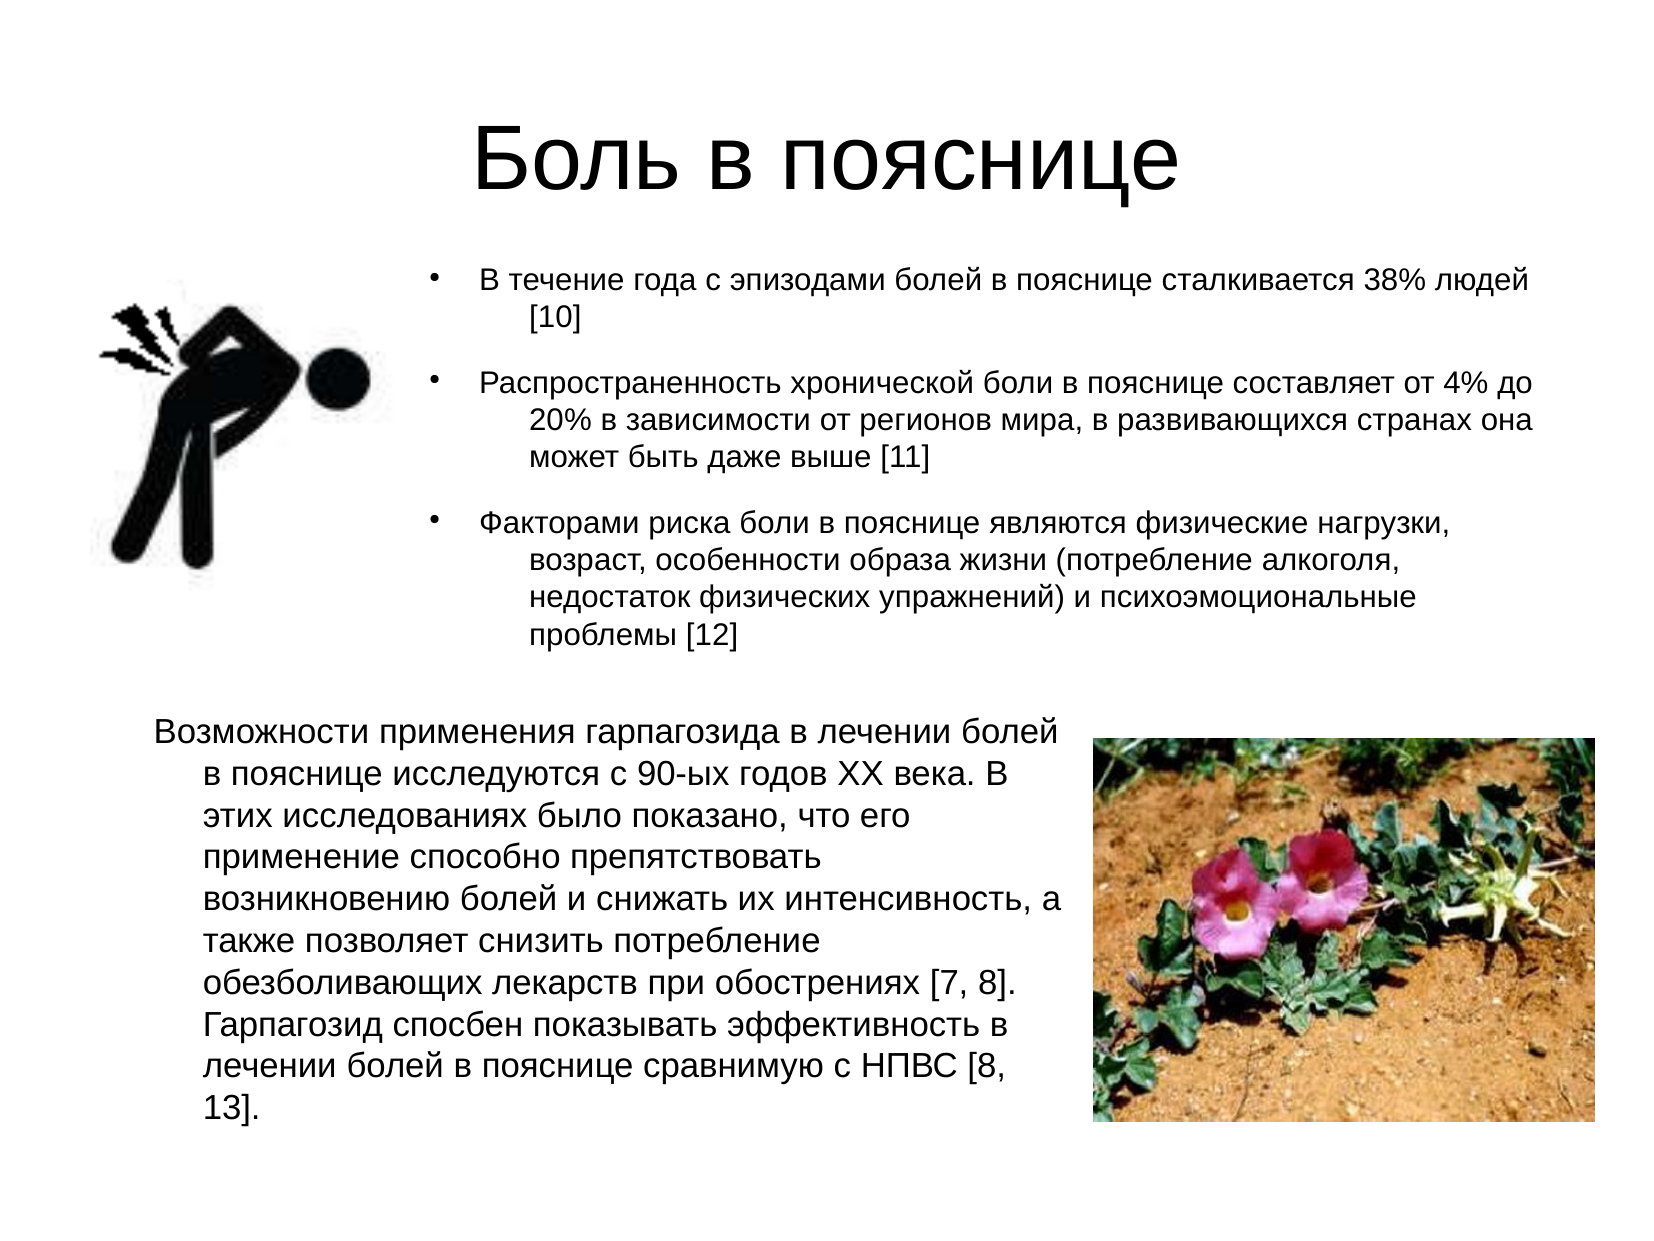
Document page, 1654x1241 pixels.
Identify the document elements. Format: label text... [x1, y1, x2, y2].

list В течение года с эпизодами болей в пояснице сталкивается 38% людей [10] Распространенность хронической боли в пояснице составляет от 4% до 20% в зависимости от регионов мира, в развивающихся странах она может быть даже выше [11] Факторами риска боли в пояснице являются физические нагрузки, возраст, особенности образа жизни (потребление алкоголя, недостаток физических упражнений) и психоэмоциональные проблемы [12] [395, 259, 1565, 654]
list Возможности применения гарпагозида в лечении болей в пояснице исследуются с 90-ых годов XX века. В этих исследованиях было показано, что его применение способно препятствовать возникновению болей и снижать их интенсивность, а также позволяет снизить потребление обезболивающих лекарств при обострениях [7, 8]. Гарпагозид спосбен показывать эффективность в лечении болей в пояснице сравнимую с НПВС [8, 13]. [71, 708, 1063, 1130]
picture [1092, 738, 1595, 1123]
title Боль в пояснице [82, 49, 1571, 257]
picture [73, 260, 414, 591]
